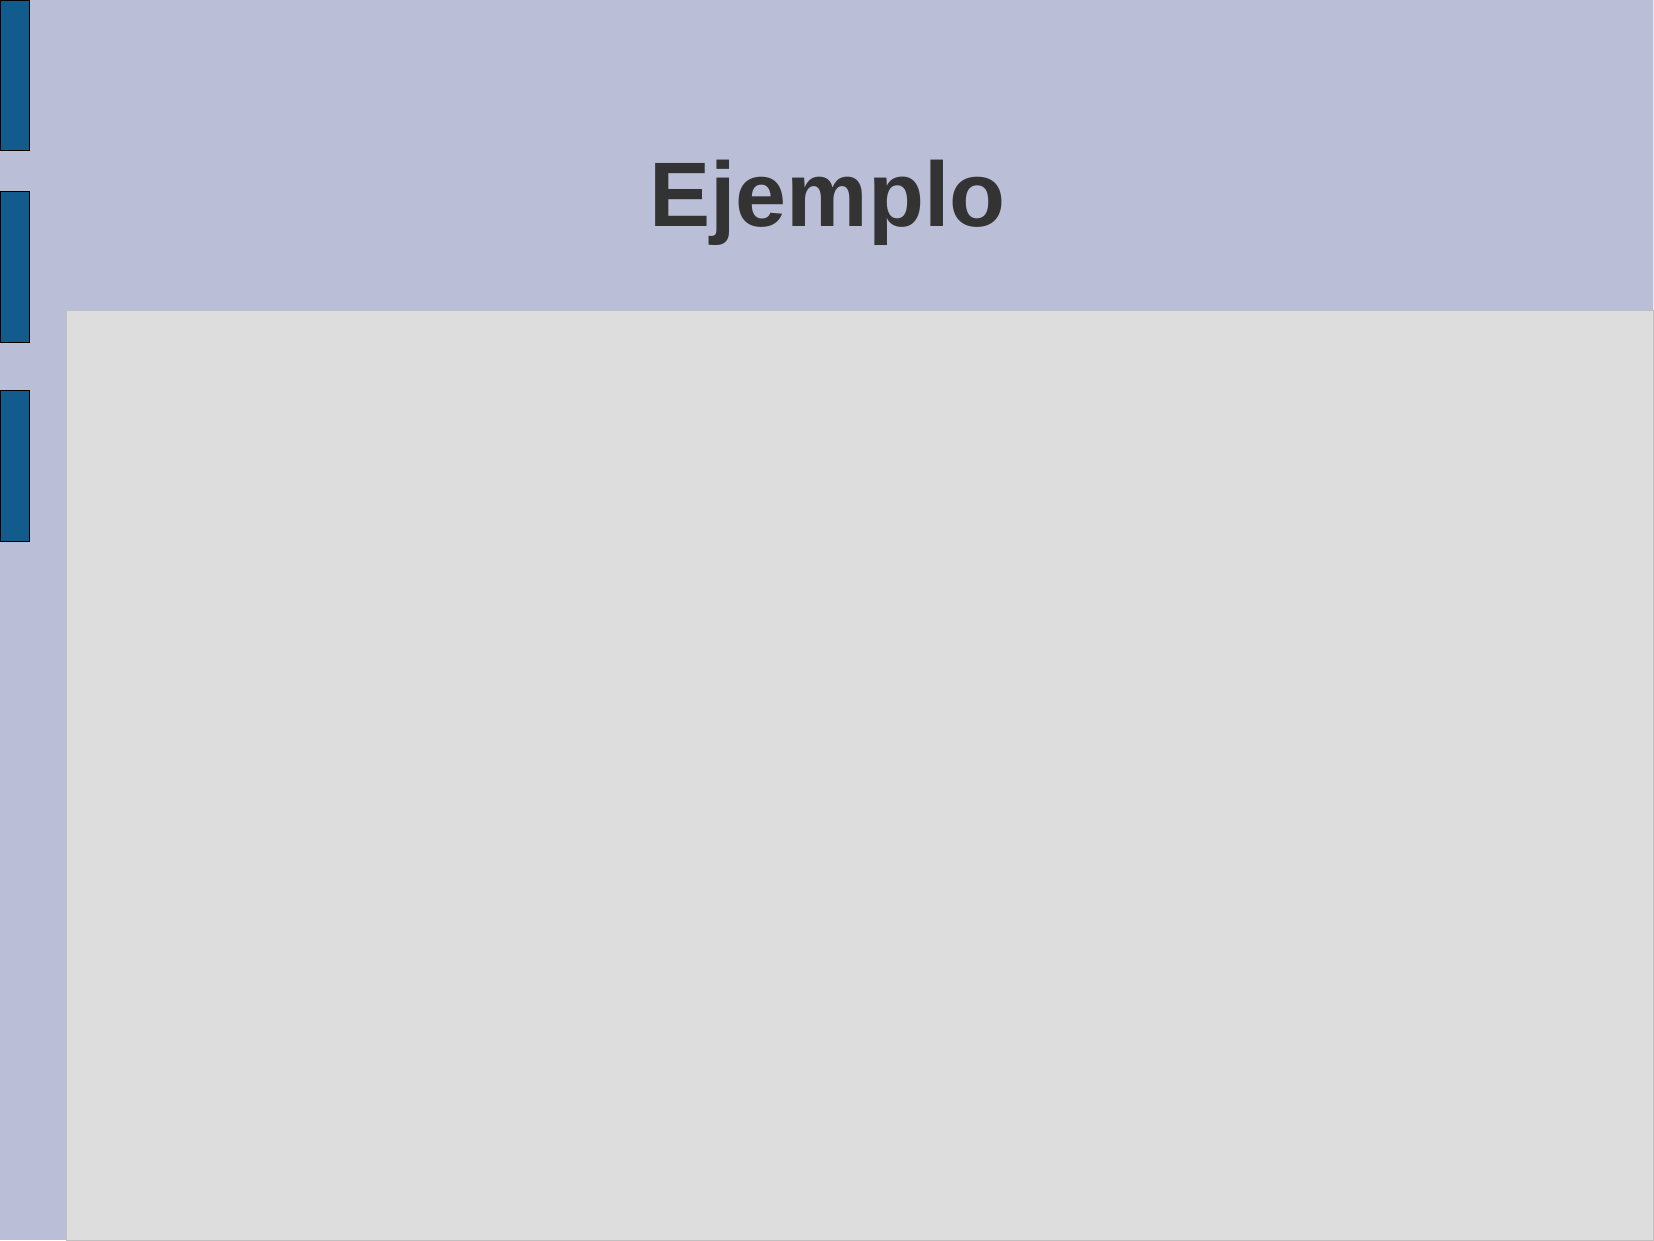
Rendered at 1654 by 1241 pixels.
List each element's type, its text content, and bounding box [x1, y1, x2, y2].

title Ejemplo [121, 91, 1534, 299]
